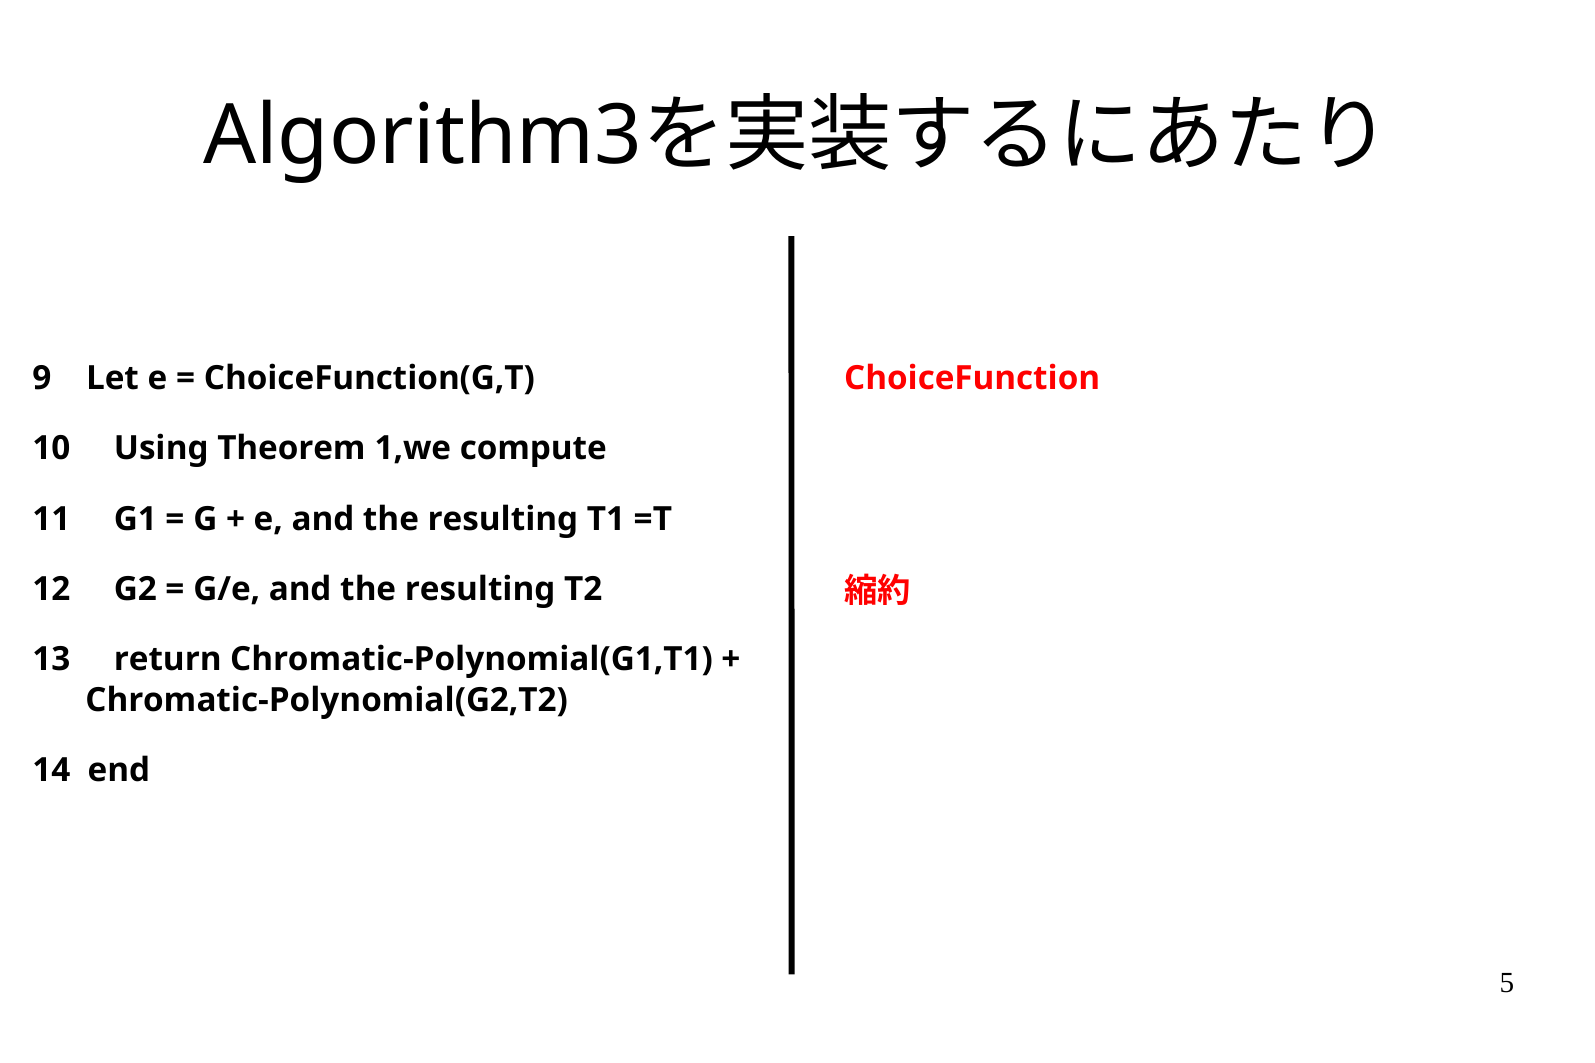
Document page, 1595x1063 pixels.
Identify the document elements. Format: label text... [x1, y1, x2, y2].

text_box <番号> [1143, 968, 1515, 1042]
text_box Algorithm3を実装するにあたり [79, 42, 1515, 221]
text_box 9 Let e = ChoiceFunction(G,T)‏ 10 Using Theorem 1,we compute 11 G1 = G + e, and the resulting T1 =T 12 G2 = G/e, and the resulting T2 13 return Chromatic-Polynomial(G1,T1) + Chromatic-Polynomial(G2,T2)‏ 14 end [14, 248, 774, 951]
text_box ChoiceFunction 縮約 [826, 248, 1595, 680]
